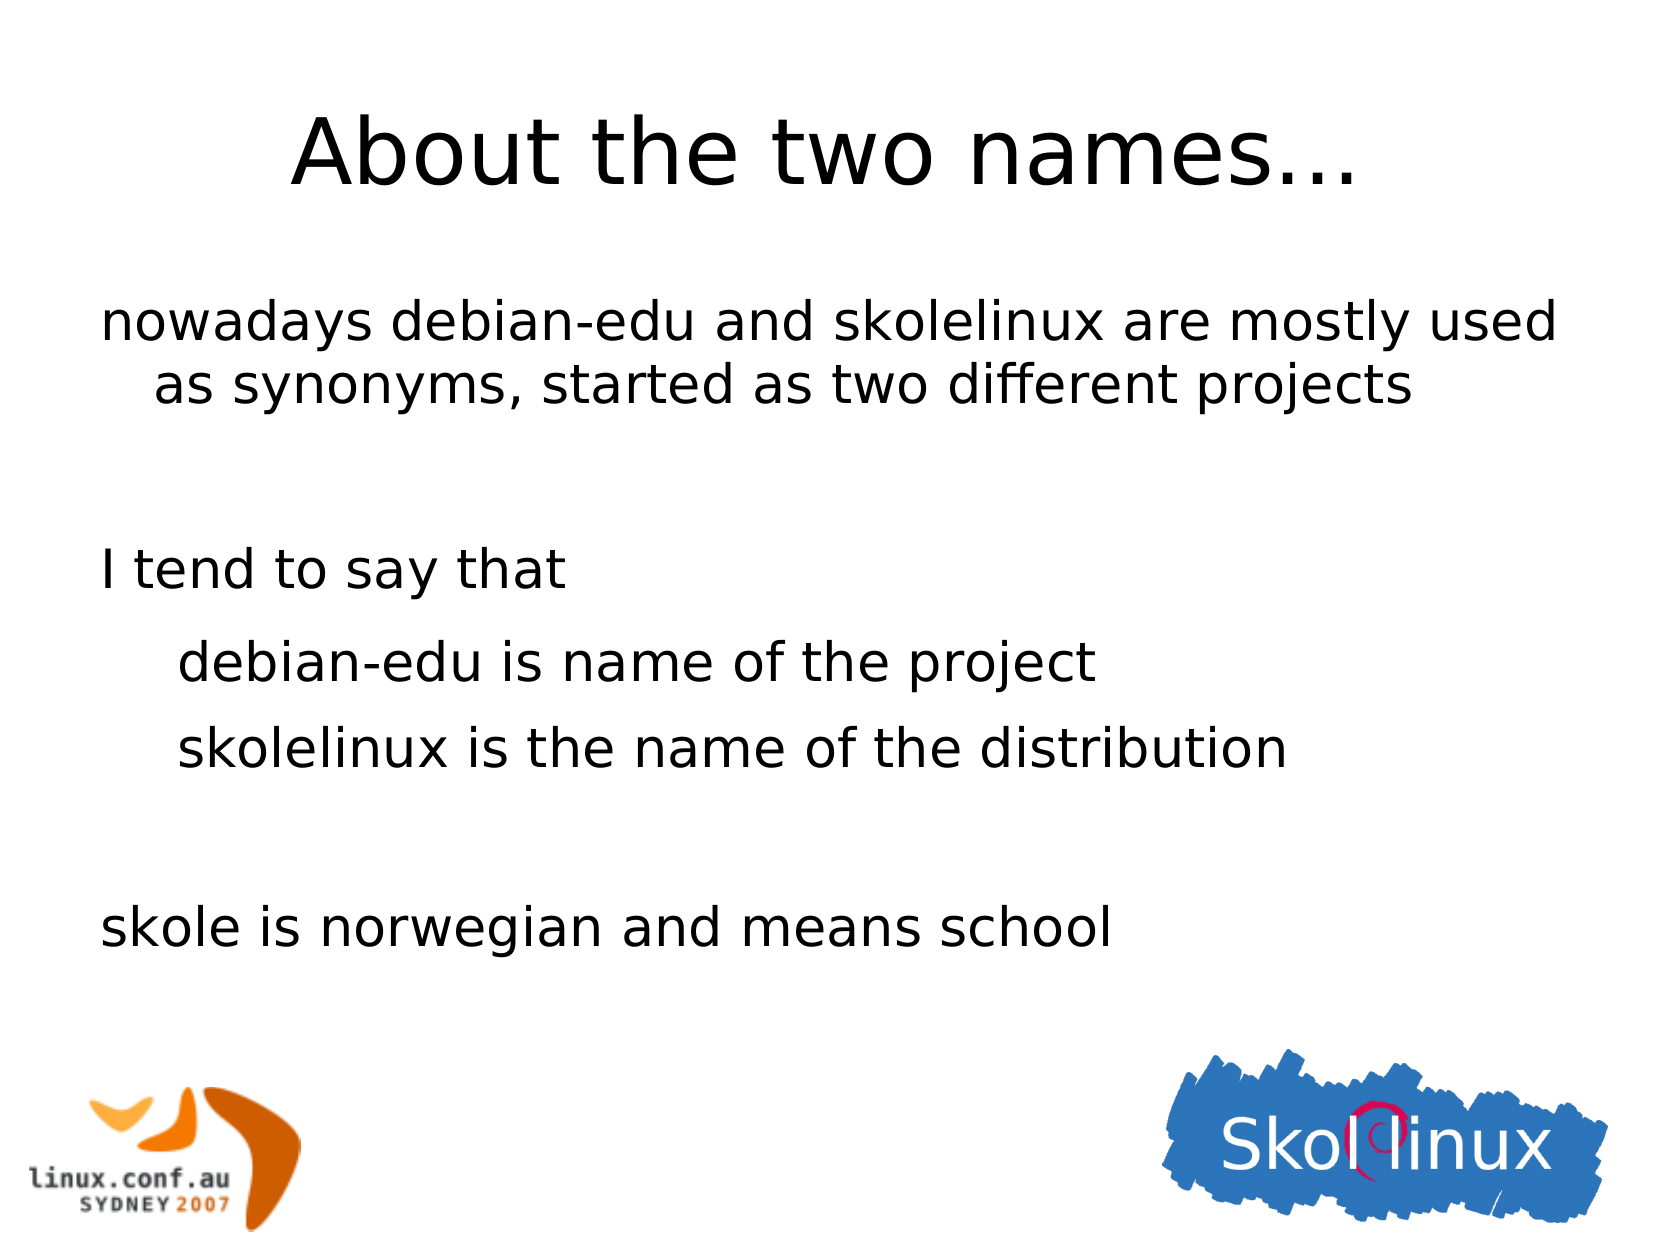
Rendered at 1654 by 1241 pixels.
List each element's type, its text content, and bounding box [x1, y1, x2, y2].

list nowadays debian-edu and skolelinux are mostly used as synonyms, started as two different projects I tend to say that debian-edu is name of the project skolelinux is the name of the distribution skole is norwegian and means school [82, 290, 1571, 1109]
picture [29, 1087, 301, 1232]
title About the two names... [82, 49, 1571, 257]
picture [1162, 1049, 1608, 1223]
